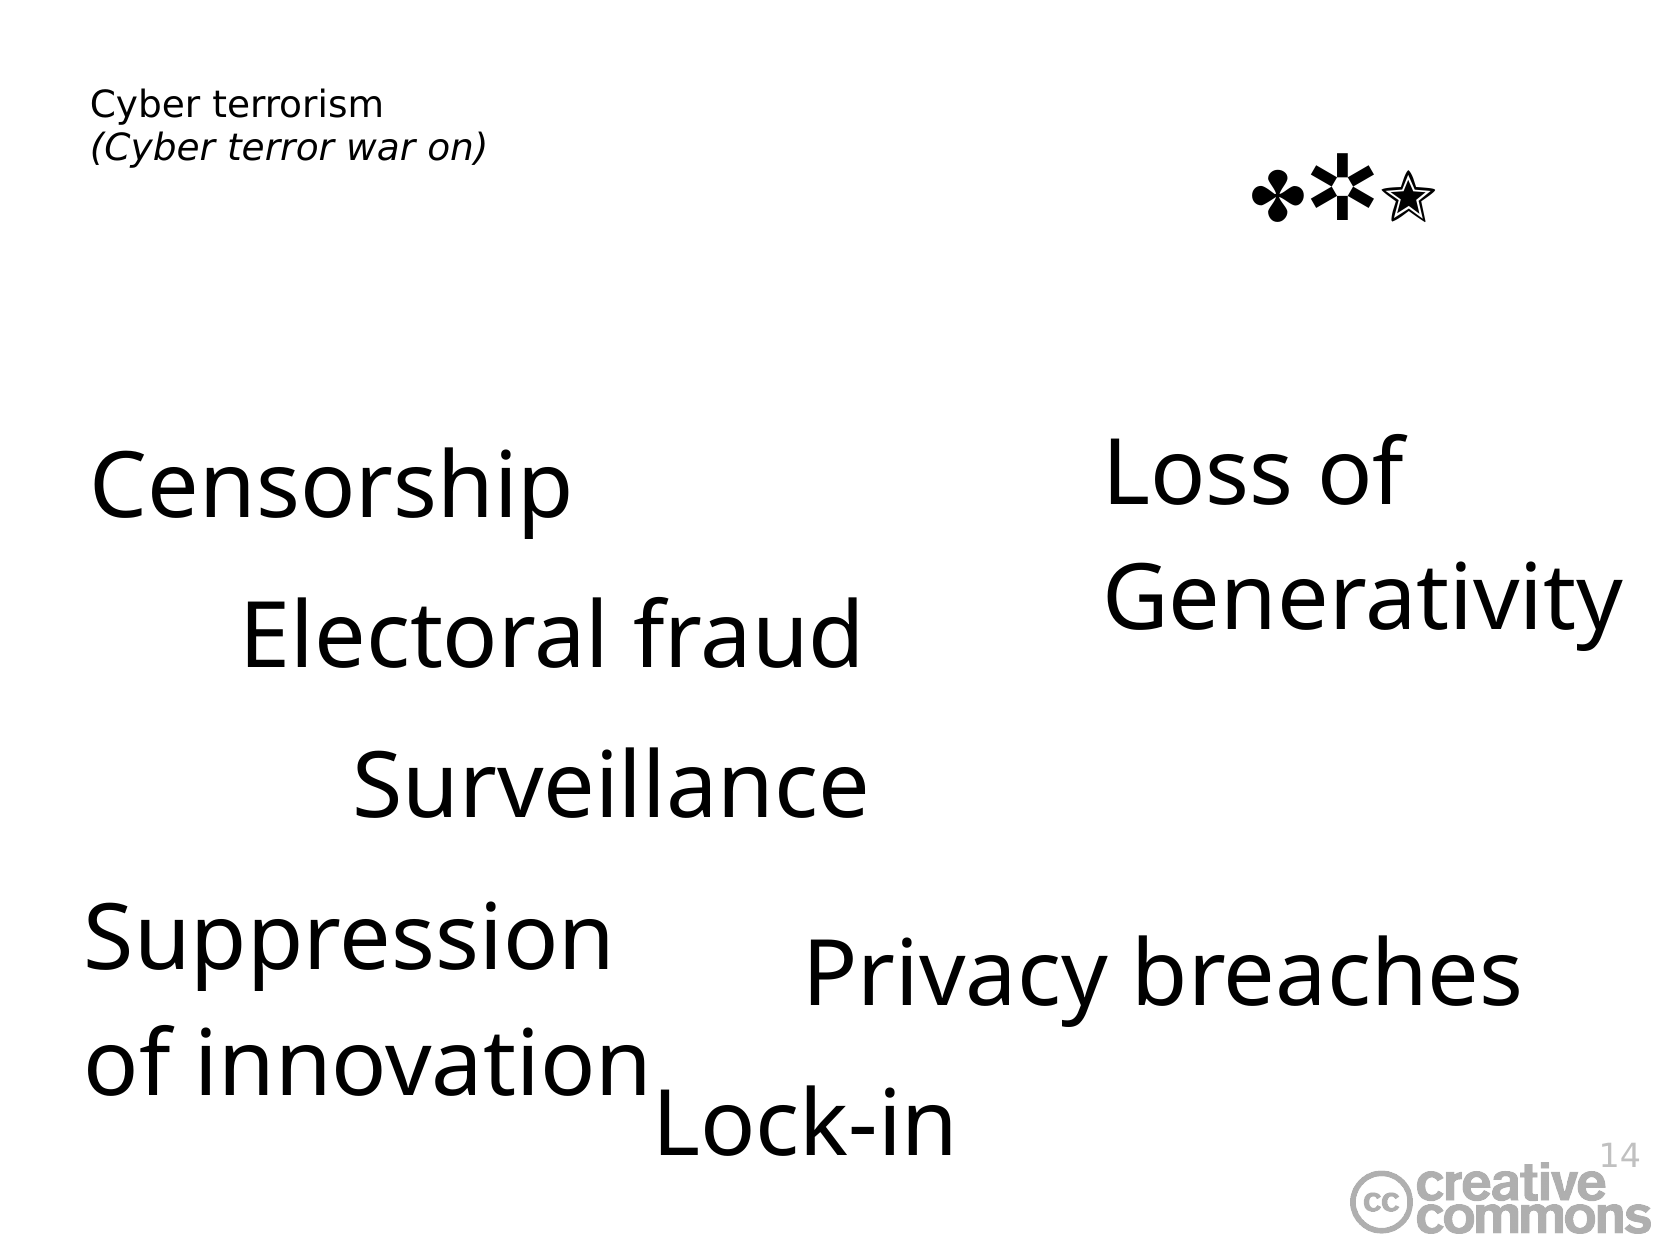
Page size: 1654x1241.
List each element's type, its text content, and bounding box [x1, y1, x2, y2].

text_box Electoral fraud [225, 562, 1003, 707]
text_box Censorship [75, 412, 560, 550]
text_box Privacy breaches [787, 900, 1508, 1038]
text_box Cyber terrorism (Cyber terror war on) [75, 75, 495, 177]
text_box DRM [1237, 150, 1405, 278]
text_box Loss of Generativity [1087, 399, 1569, 638]
text_box Suppression of innovation [69, 864, 625, 1102]
picture [1350, 1162, 1651, 1234]
text_box Surveillance [337, 712, 858, 851]
text_box Lock-in [637, 1050, 958, 1188]
